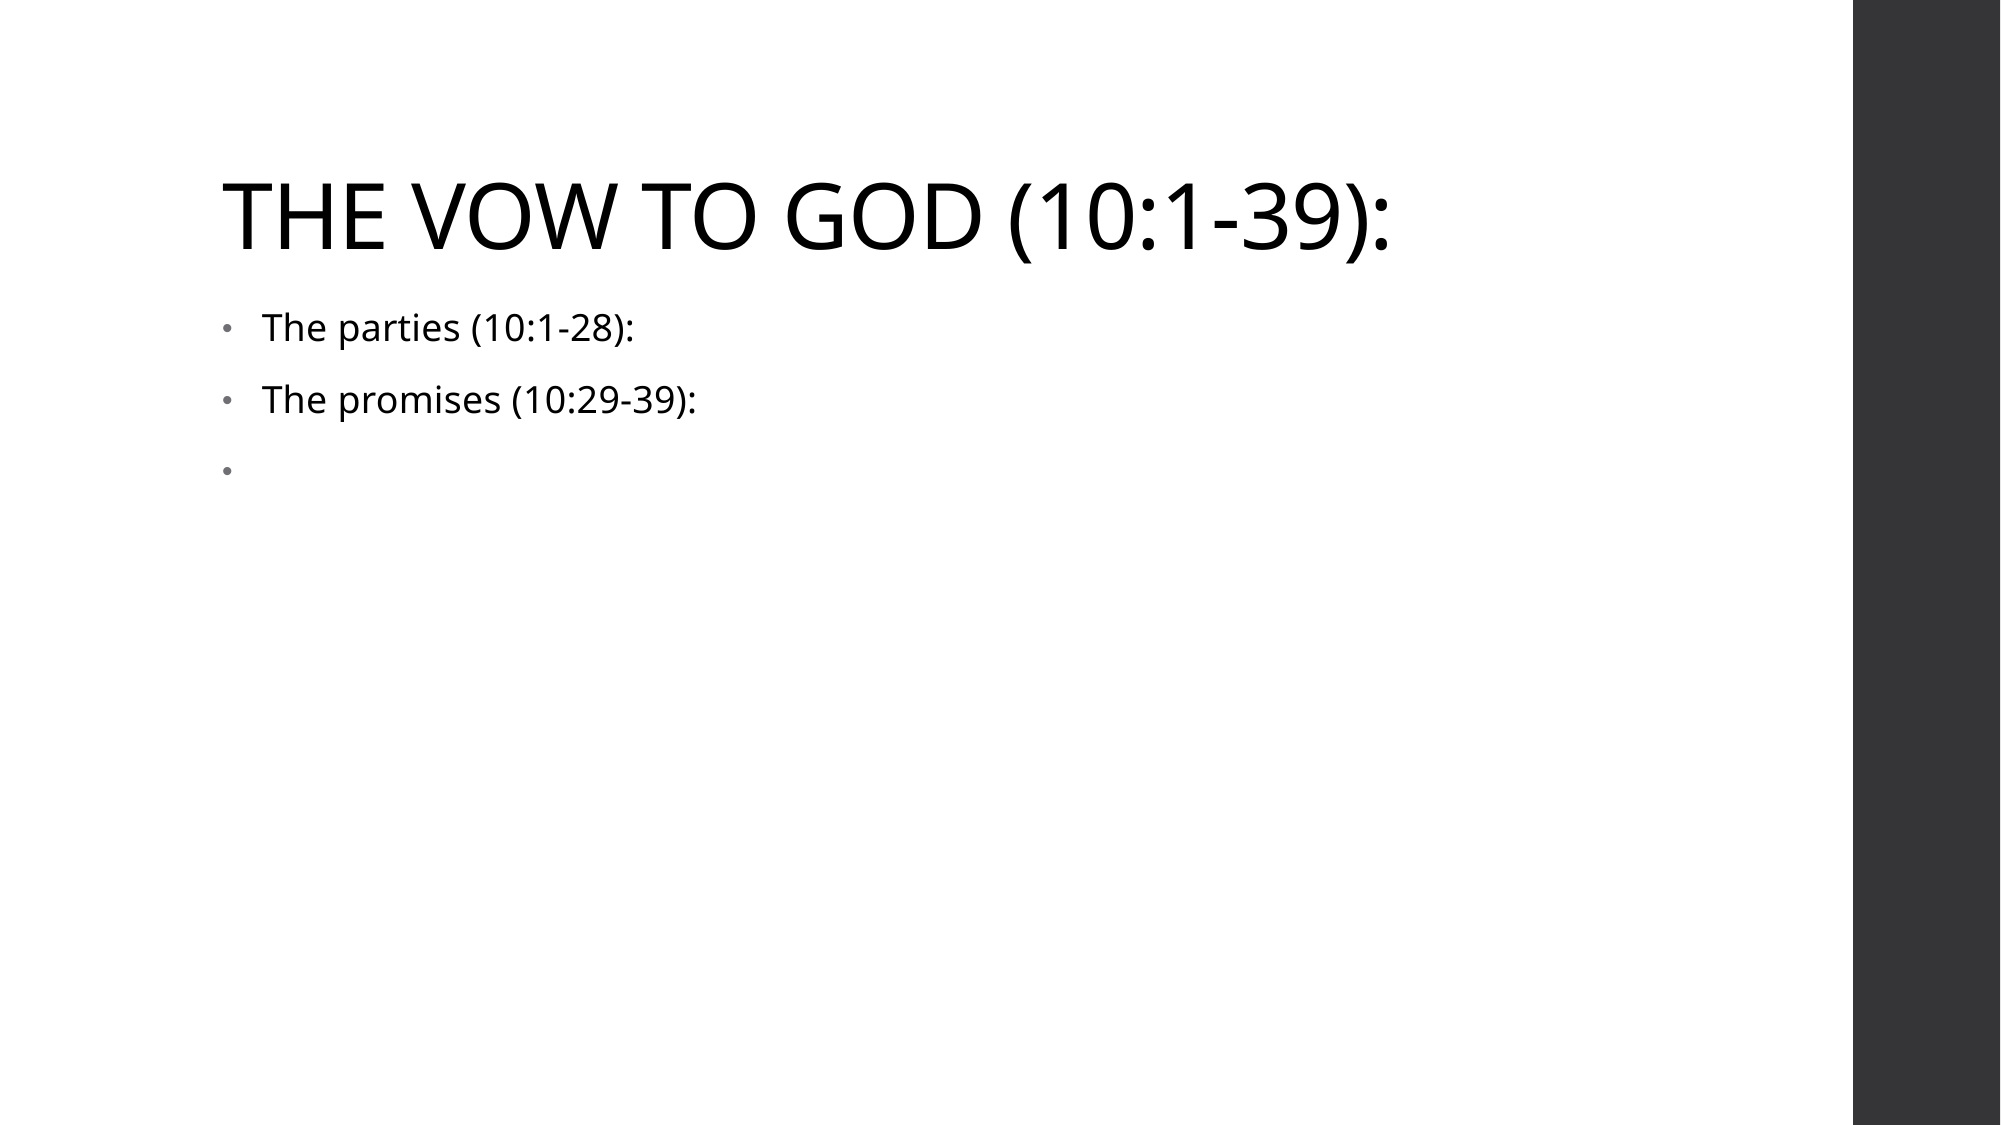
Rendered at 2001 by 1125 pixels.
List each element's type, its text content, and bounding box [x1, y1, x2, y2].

title THE VOW TO GOD (10:1-39): [206, 60, 1797, 278]
list The parties (10:1-28): The promises (10:29-39): [206, 299, 1617, 1014]
